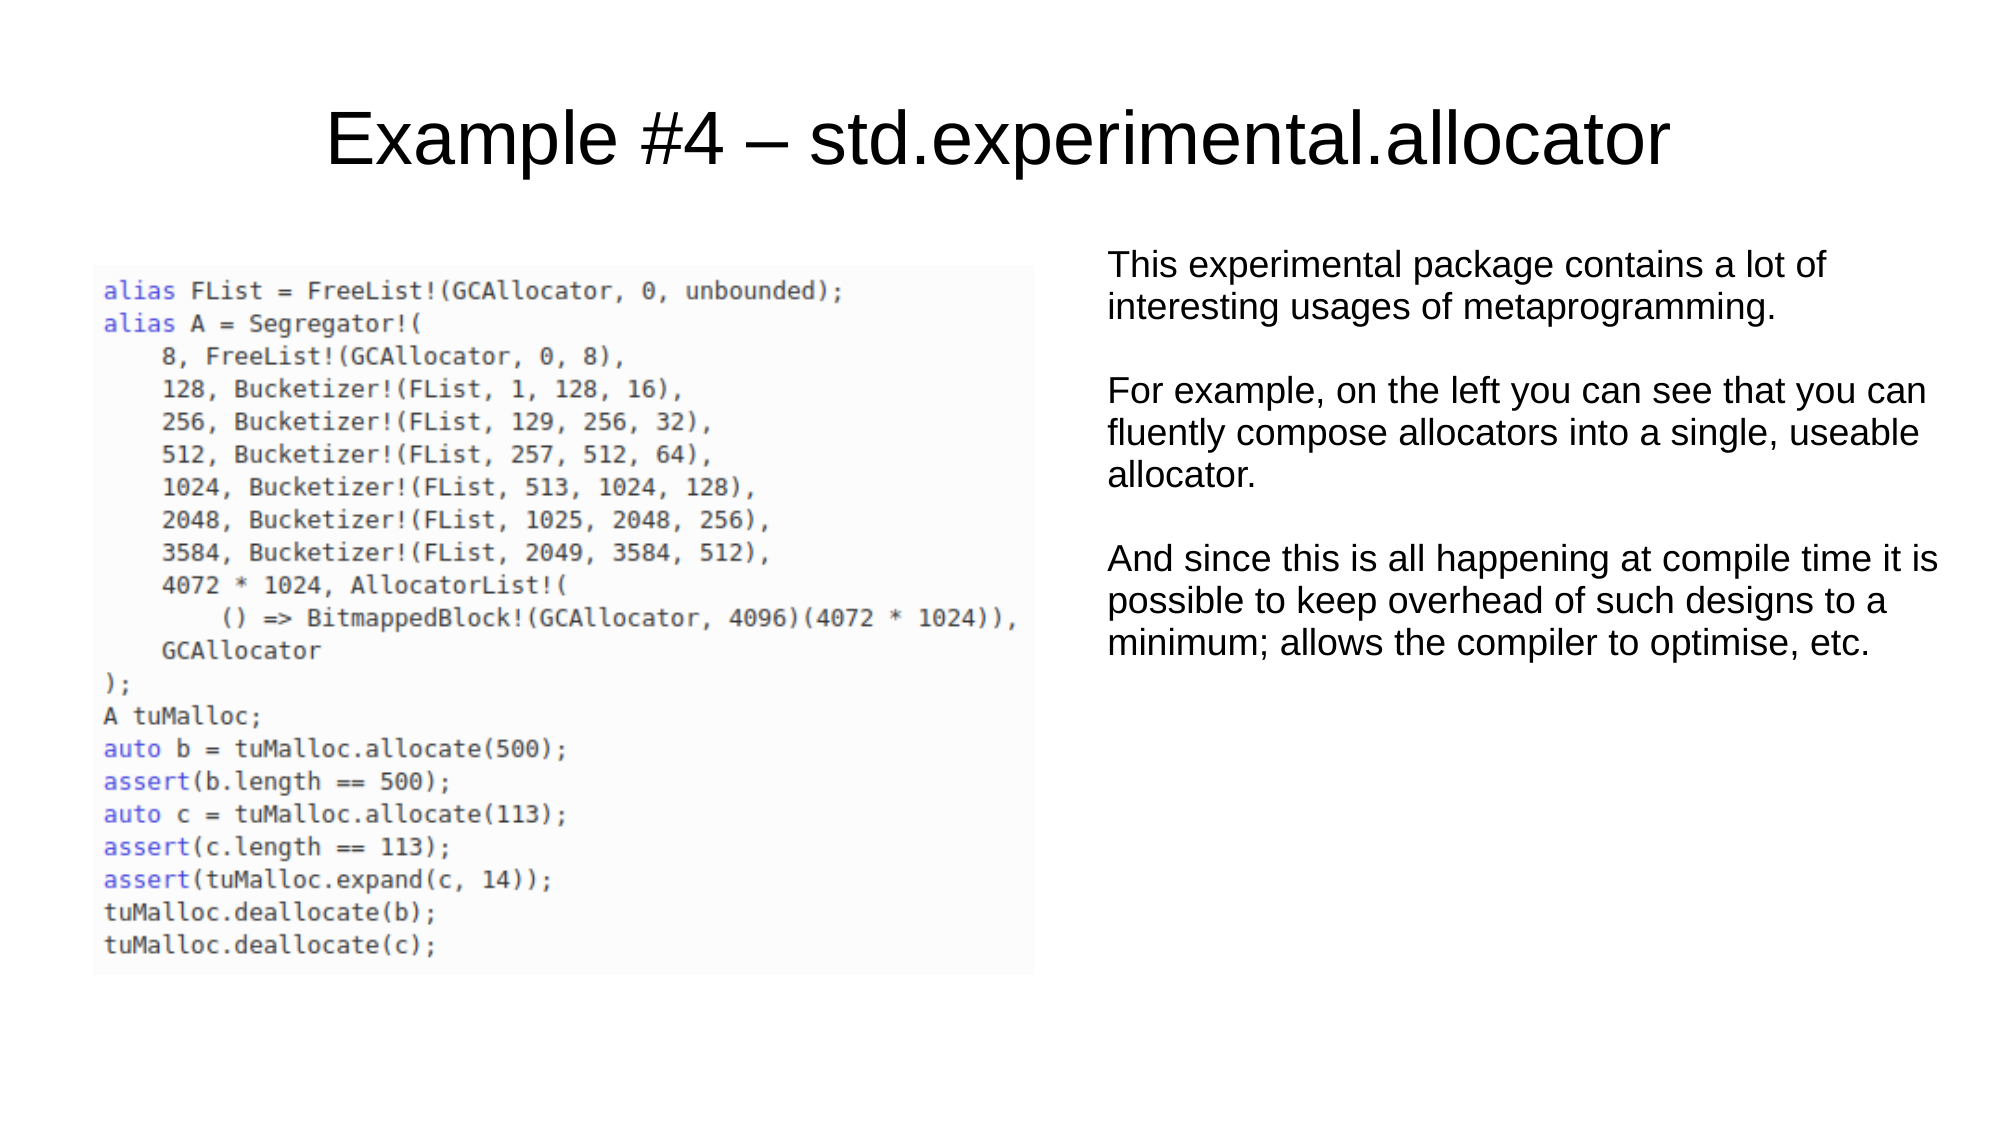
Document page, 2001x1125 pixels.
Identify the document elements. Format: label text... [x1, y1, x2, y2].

title Example #4 – std.experimental.allocator [99, 44, 1900, 233]
picture [93, 265, 1034, 975]
text_box This experimental package contains a lot of interesting usages of metaprogramming. For example, on the left you can see that you can fluently compose allocators into a single, useable allocator. And since this is all happening at compile time it is possible to keep overhead of such designs to a minimum; allows the compiler to optimise, etc. [1092, 236, 1979, 713]
